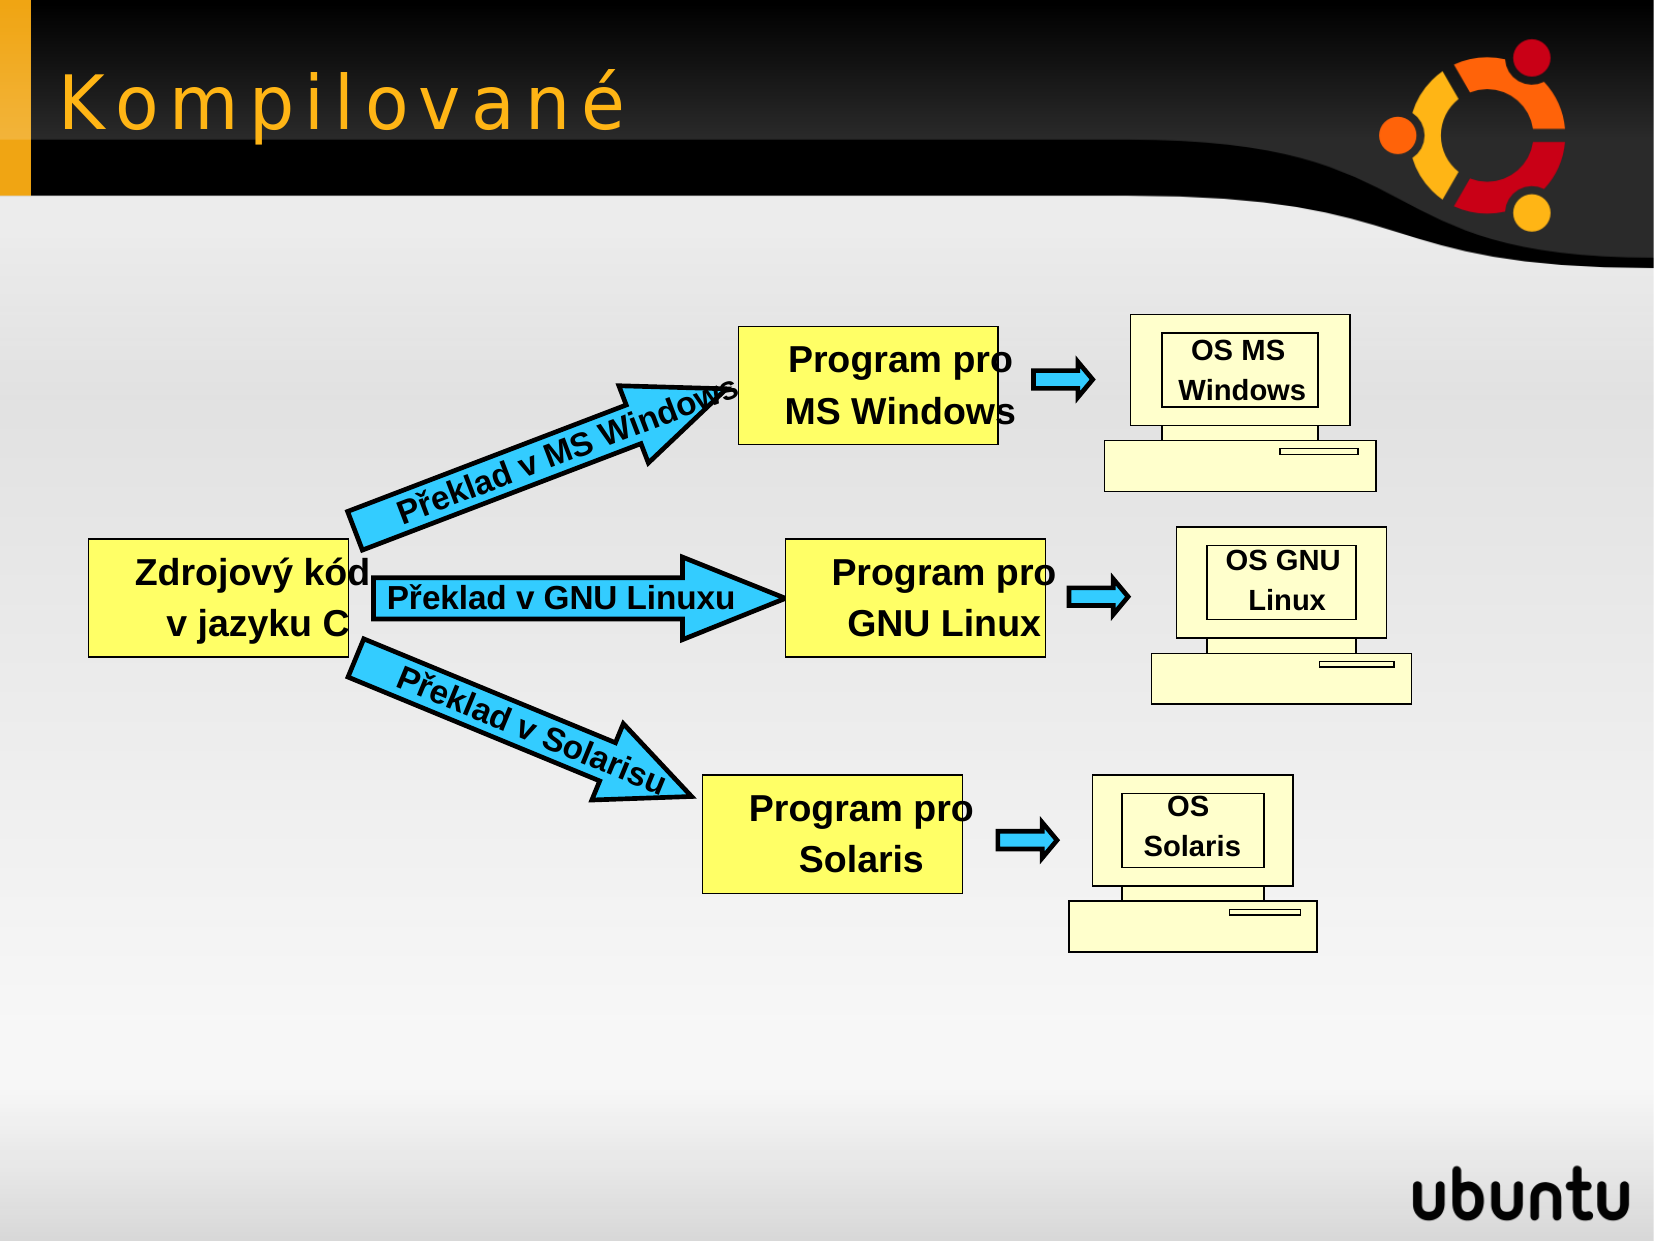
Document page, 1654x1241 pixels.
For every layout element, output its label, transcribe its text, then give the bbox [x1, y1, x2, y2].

text_box Překlad v GNU Linuxu [371, 571, 785, 624]
text_box OS MS Windows [1131, 326, 1353, 415]
text_box [682, 624, 722, 640]
picture [0, 0, 1654, 1241]
text_box [1068, 578, 1129, 615]
text_box [1033, 361, 1093, 398]
text_box OS Solaris [1097, 782, 1288, 871]
text_box [1151, 527, 1412, 705]
text_box Program pro GNU Linux [785, 538, 1046, 658]
text_box OS GNU Linux [1179, 536, 1396, 625]
text_box Překlad v MS Windows [347, 385, 715, 551]
text_box [997, 822, 1058, 858]
text_box [1104, 314, 1377, 492]
text_box Zdrojový kód v jazyku C [88, 538, 349, 658]
text_box [682, 557, 718, 571]
title Kompilované [59, 29, 1270, 178]
text_box Program pro Solaris [702, 775, 963, 894]
text_box Překlad v Solarisu [348, 638, 692, 801]
text_box Program pro MS Windows [738, 326, 999, 445]
text_box [1069, 774, 1317, 953]
